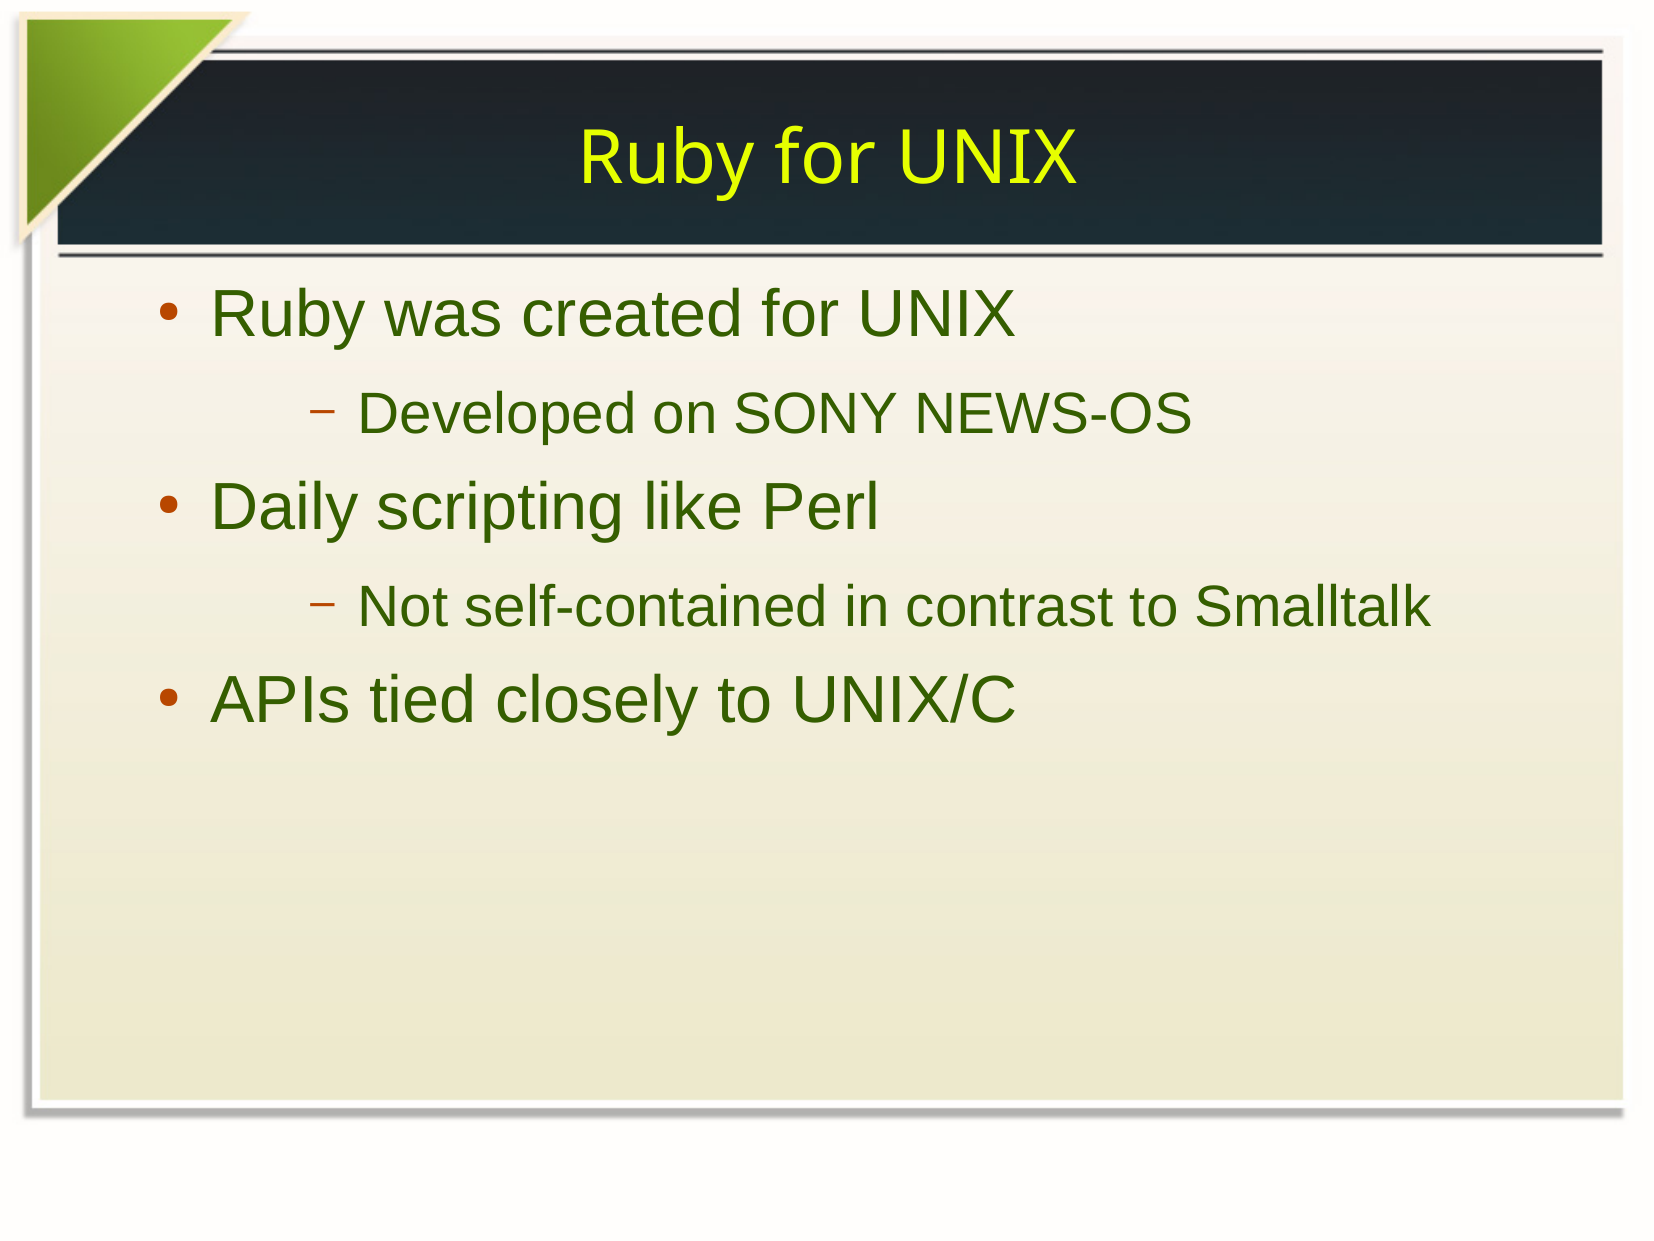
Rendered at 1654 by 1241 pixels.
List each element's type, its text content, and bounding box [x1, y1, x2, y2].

title Ruby for UNIX [121, 73, 1534, 237]
picture [0, 0, 1654, 1241]
list Ruby was created for UNIX Developed on SONY NEWS-OS Daily scripting like Perl Not self-contained in contrast to Smalltalk APIs tied closely to UNIX/C [121, 276, 1534, 1087]
